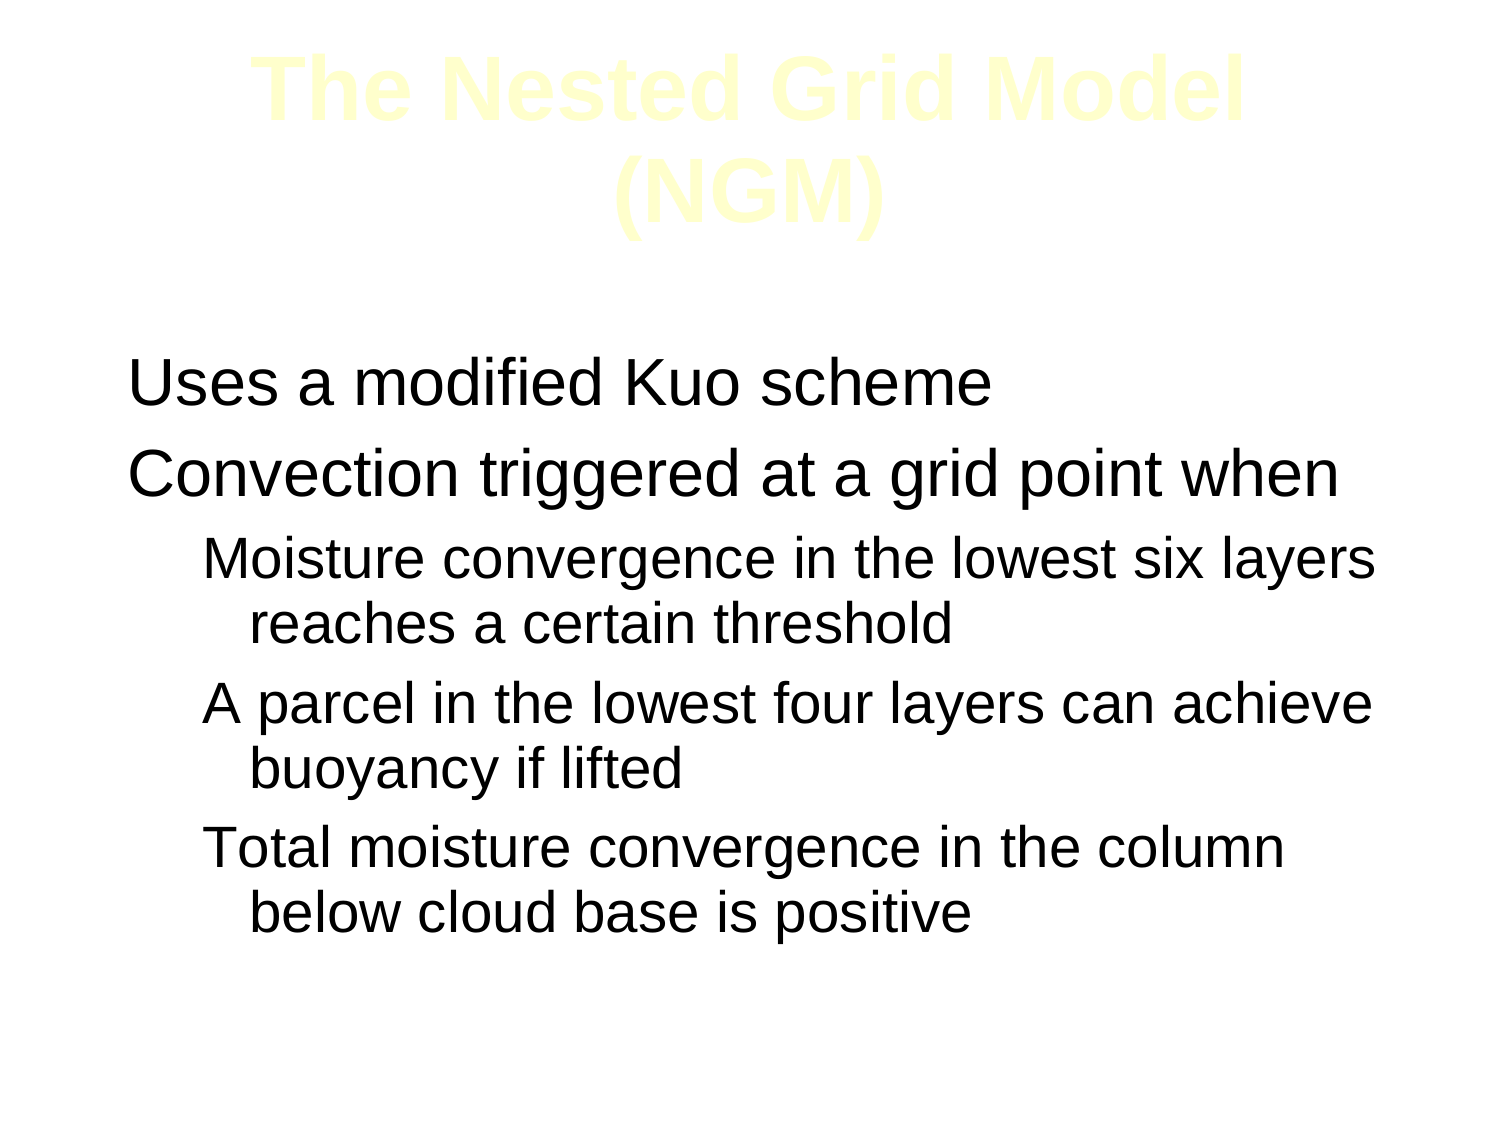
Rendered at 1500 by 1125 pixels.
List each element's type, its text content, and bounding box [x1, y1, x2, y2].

list Uses a modified Kuo scheme Convection triggered at a grid point when Moisture convergence in the lowest six layers reaches a certain threshold A parcel in the lowest four layers can achieve buoyancy if lifted Total moisture convergence in the column below cloud base is positive [112, 337, 1425, 1090]
title The Nested Grid Model (NGM) [112, 14, 1388, 250]
